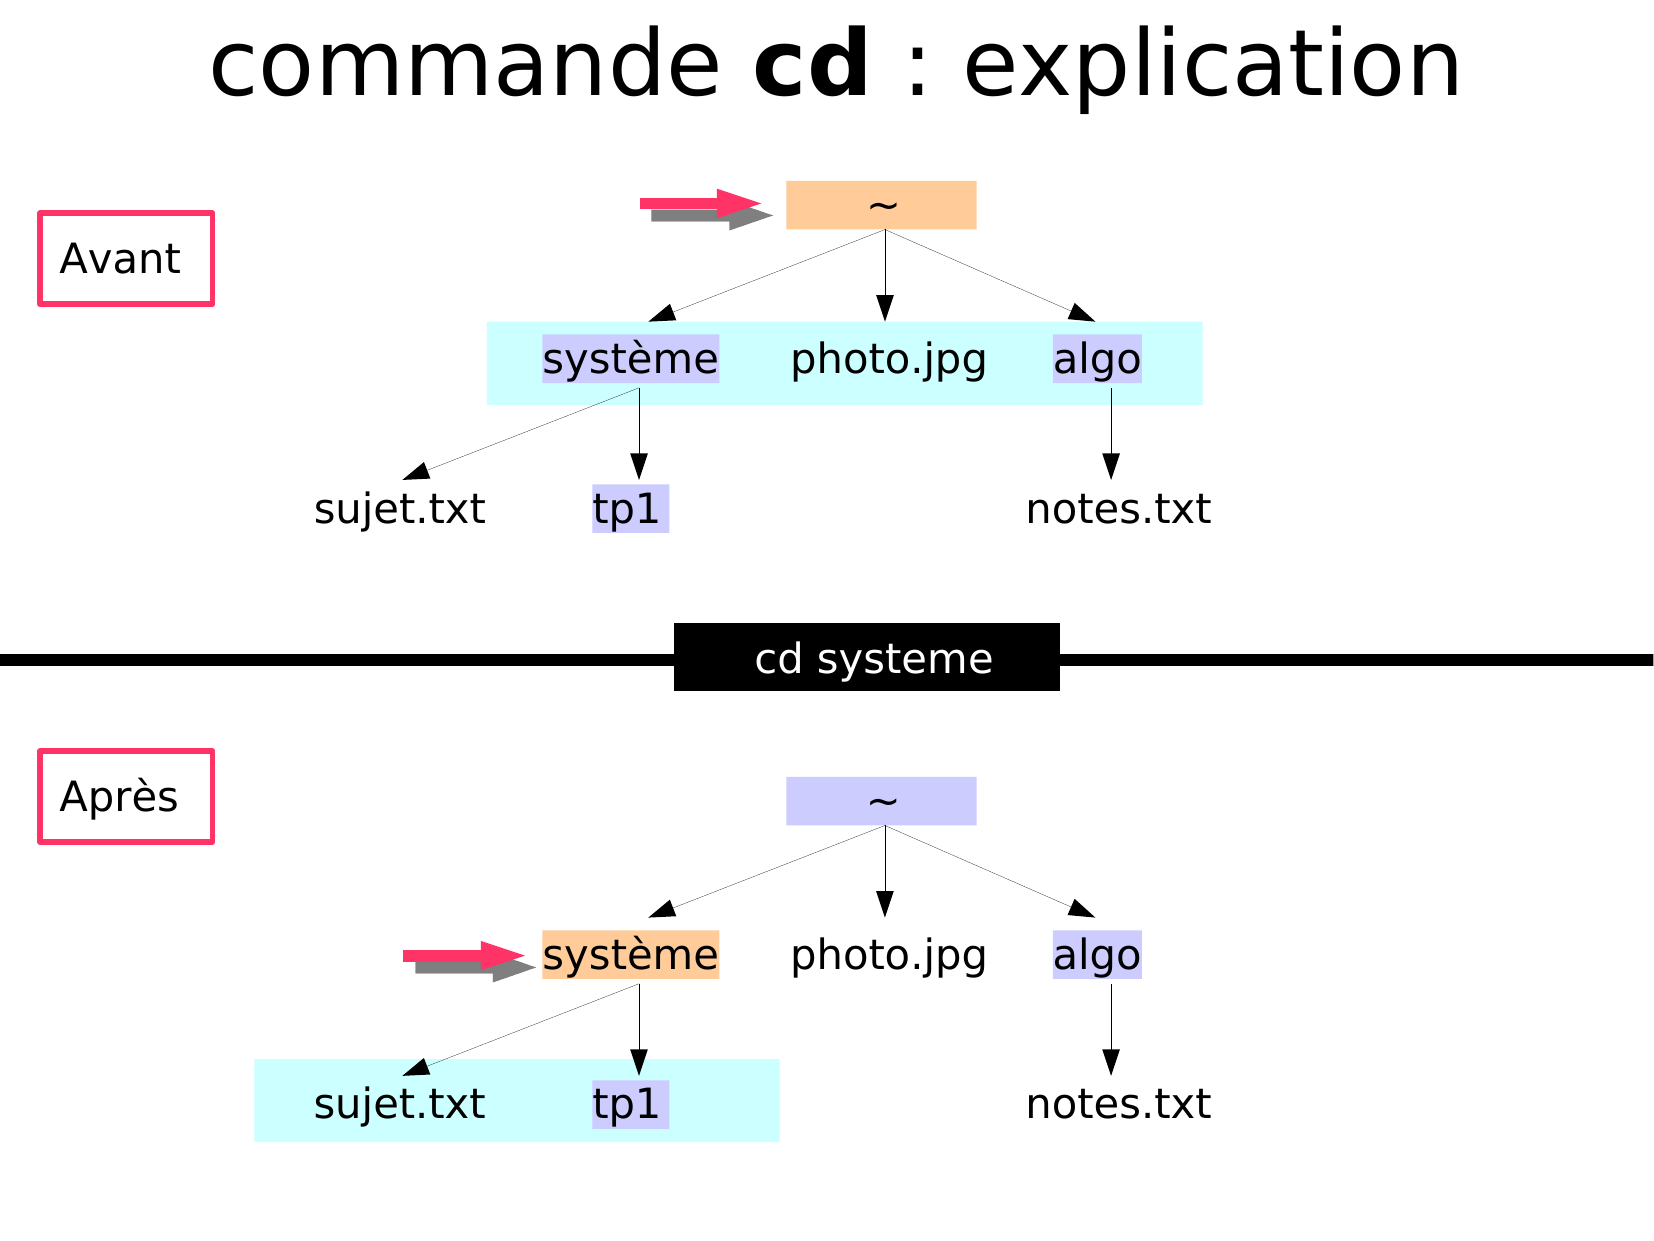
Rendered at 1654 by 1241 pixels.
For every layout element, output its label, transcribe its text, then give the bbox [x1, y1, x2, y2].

text_box ~ [786, 180, 977, 230]
text_box système [542, 334, 720, 384]
text_box algo [1052, 334, 1142, 384]
text_box Après [59, 772, 258, 821]
text_box [254, 1059, 780, 1143]
text_box notes.txt [1025, 1080, 1212, 1129]
text_box sujet.txt [313, 484, 487, 533]
text_box tp1 [592, 484, 670, 533]
text_box [486, 321, 1203, 405]
text_box notes.txt [1025, 484, 1212, 533]
text_box tp1 [592, 1080, 670, 1129]
text_box [598, 389, 639, 405]
text_box photo.jpg [790, 334, 989, 384]
text_box [674, 623, 1060, 691]
text_box Avant [59, 234, 258, 283]
text_box ~ [786, 776, 977, 826]
text_box [425, 1059, 442, 1065]
text_box système [542, 930, 720, 979]
text_box cd systeme [754, 634, 995, 684]
text_box sujet.txt [313, 1080, 487, 1129]
text_box photo.jpg [790, 930, 989, 979]
title commande cd : explication [146, 0, 1528, 125]
text_box algo [1052, 930, 1142, 979]
